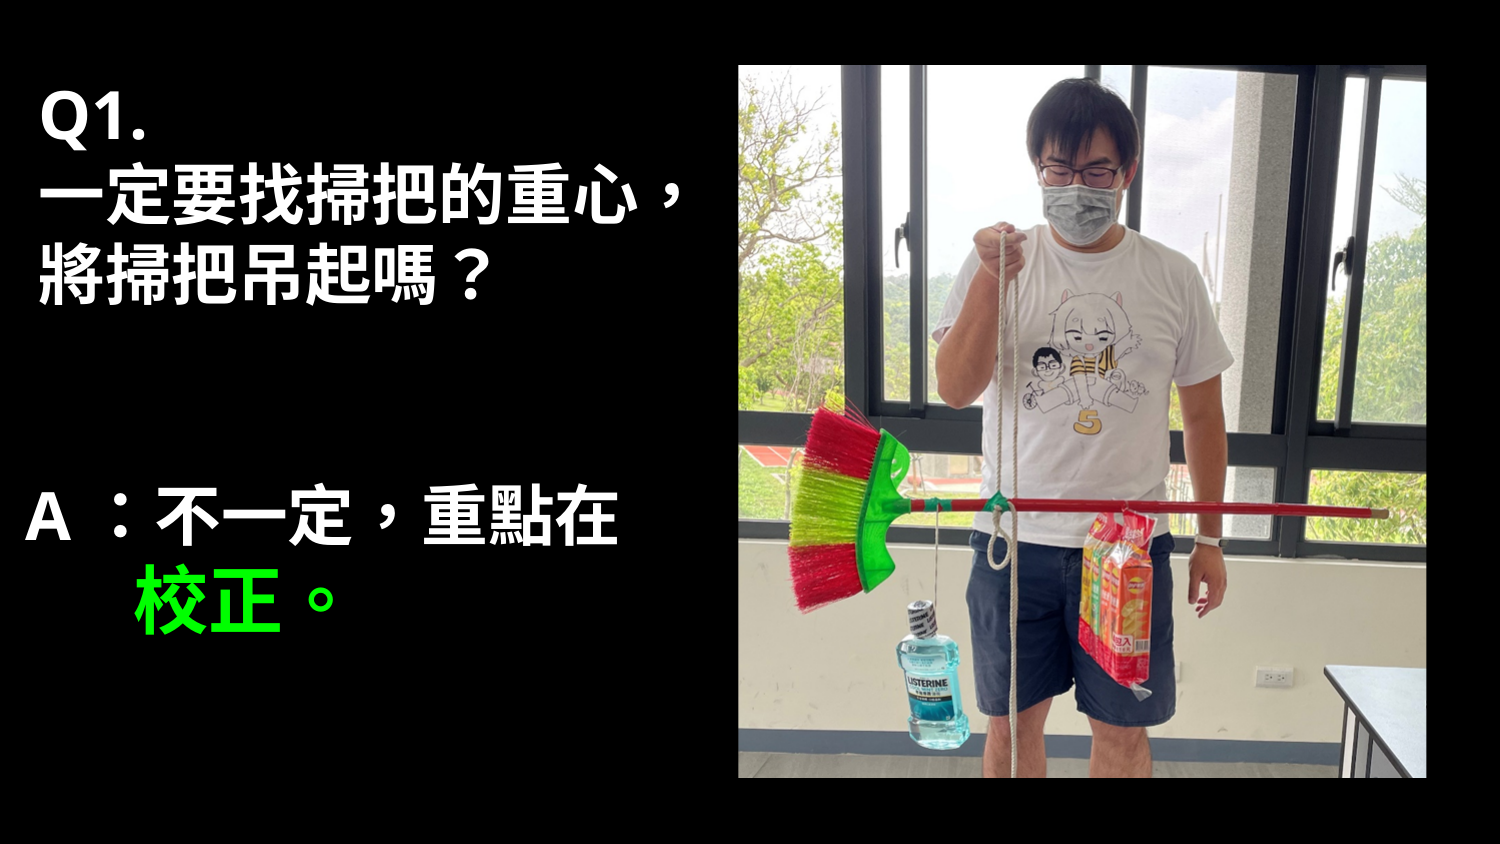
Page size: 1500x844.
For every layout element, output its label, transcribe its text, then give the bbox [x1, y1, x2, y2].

text_box A：不一定，重點在 校正。 [10, 466, 731, 673]
text_box Q1. 一定要找掃把的重心，將掃把吊起嗎？ [23, 65, 705, 351]
picture [738, 65, 1427, 778]
